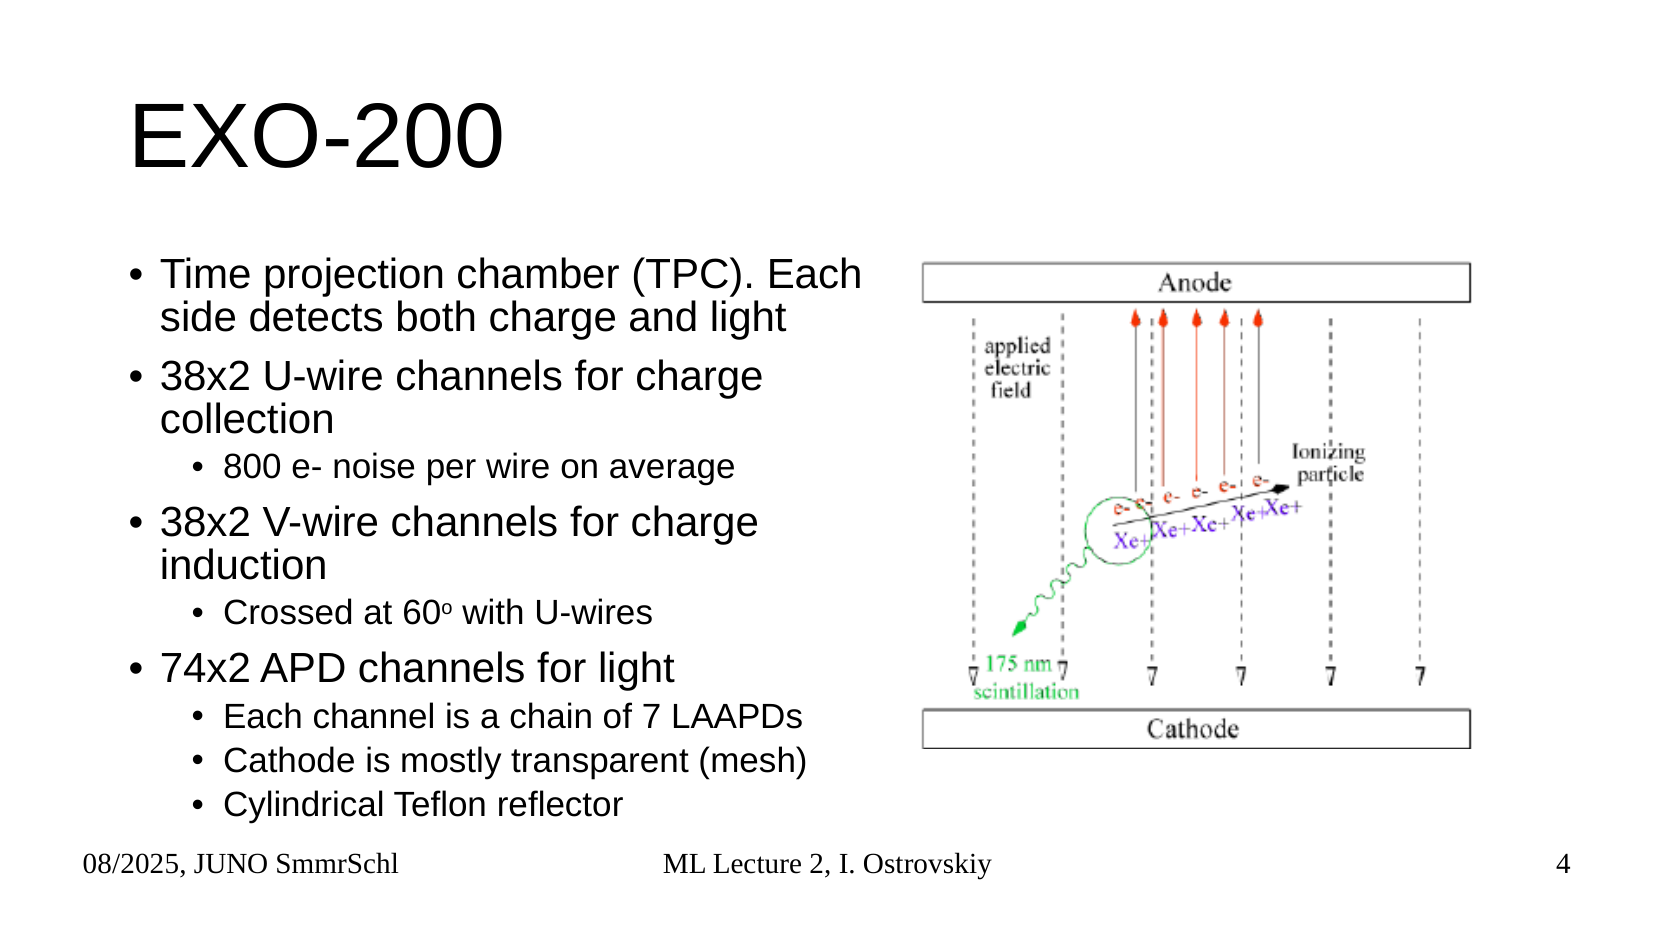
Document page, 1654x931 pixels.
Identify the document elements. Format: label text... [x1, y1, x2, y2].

picture [912, 253, 1478, 749]
list Time projection chamber (TPC). Each side detects both charge and light 38x2 U-wire channels for charge collection 800 e- noise per wire on average 38x2 V-wire channels for charge induction Crossed at 60o with U-wires 74x2 APD channels for light Each channel is a chain of 7 LAAPDs Cathode is mostly transparent (mesh) Cylindrical Teflon reflector [113, 247, 913, 838]
title EXO-200 [113, 49, 1540, 230]
